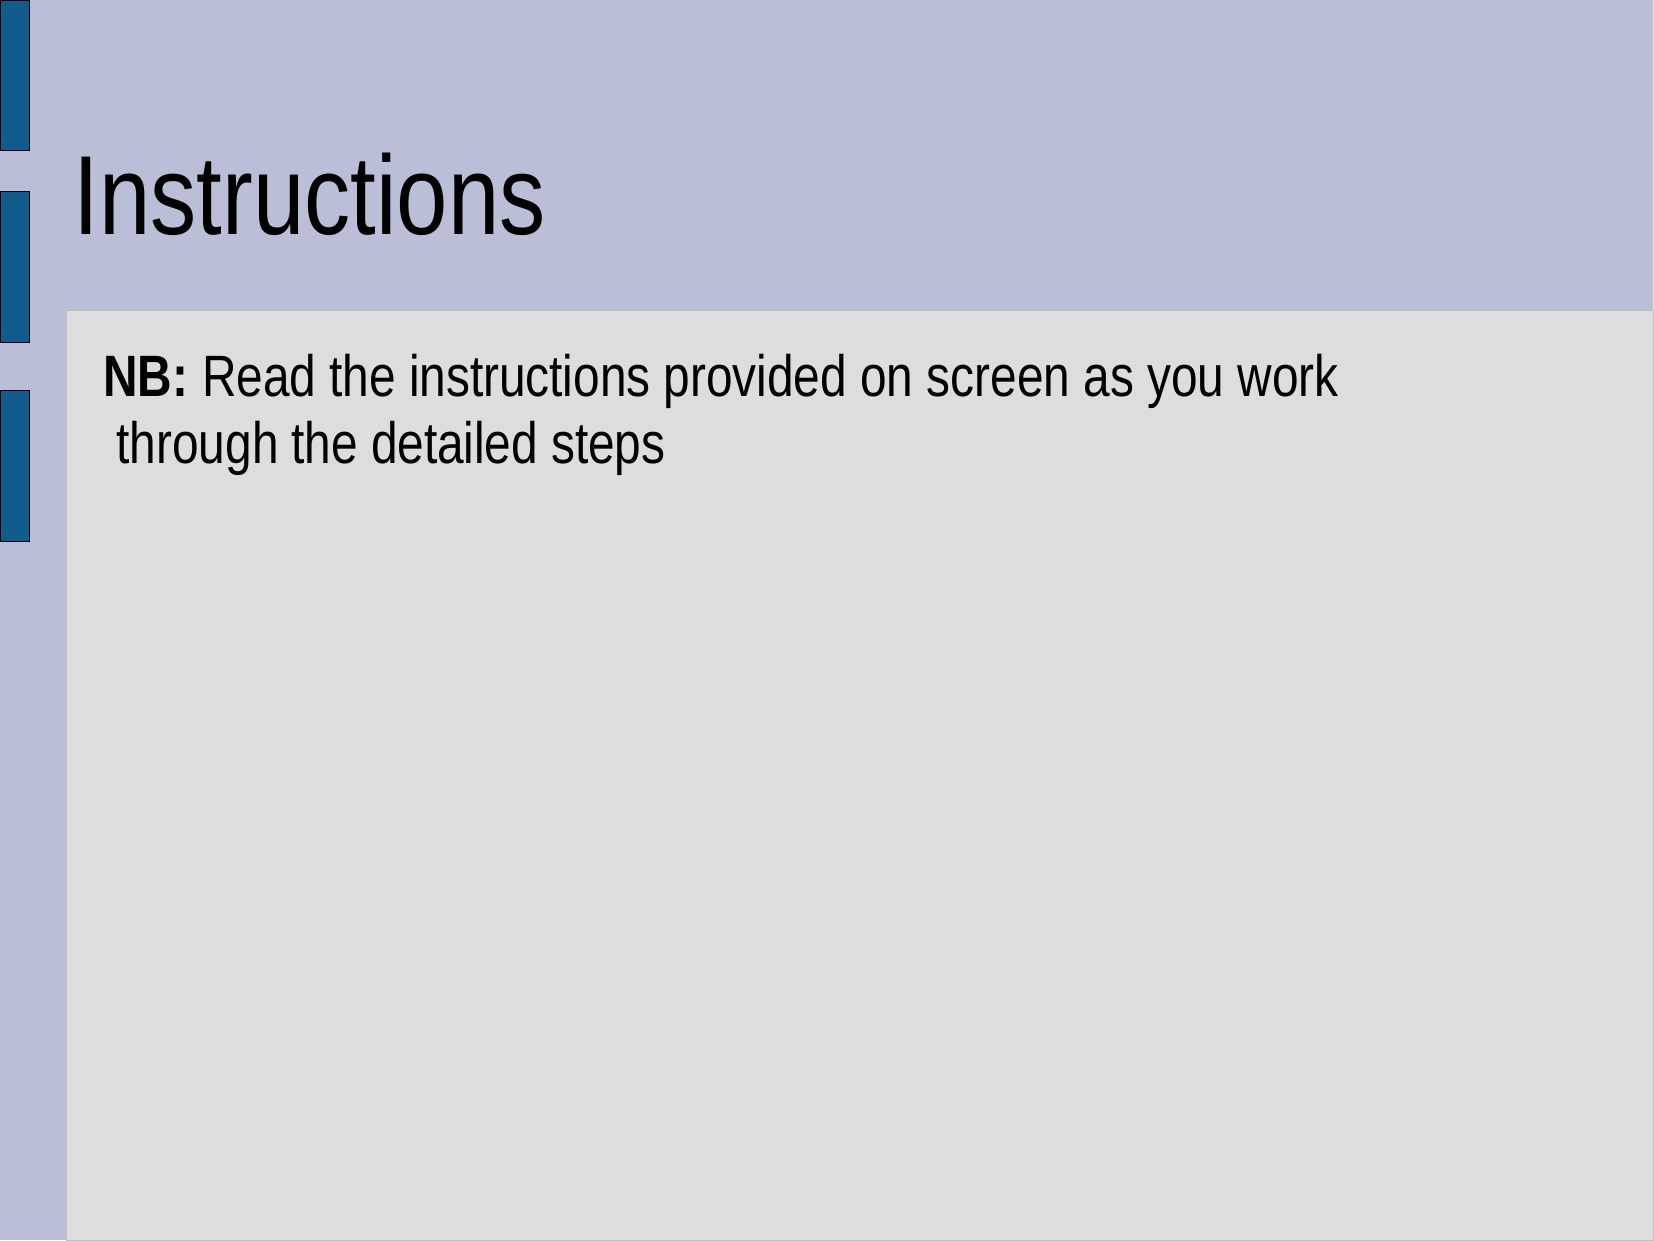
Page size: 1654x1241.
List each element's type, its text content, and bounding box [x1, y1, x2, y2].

text_box NB: Read the instructions provided on screen as you work through the detailed steps [88, 334, 1595, 483]
text_box Instructions [59, 122, 562, 265]
